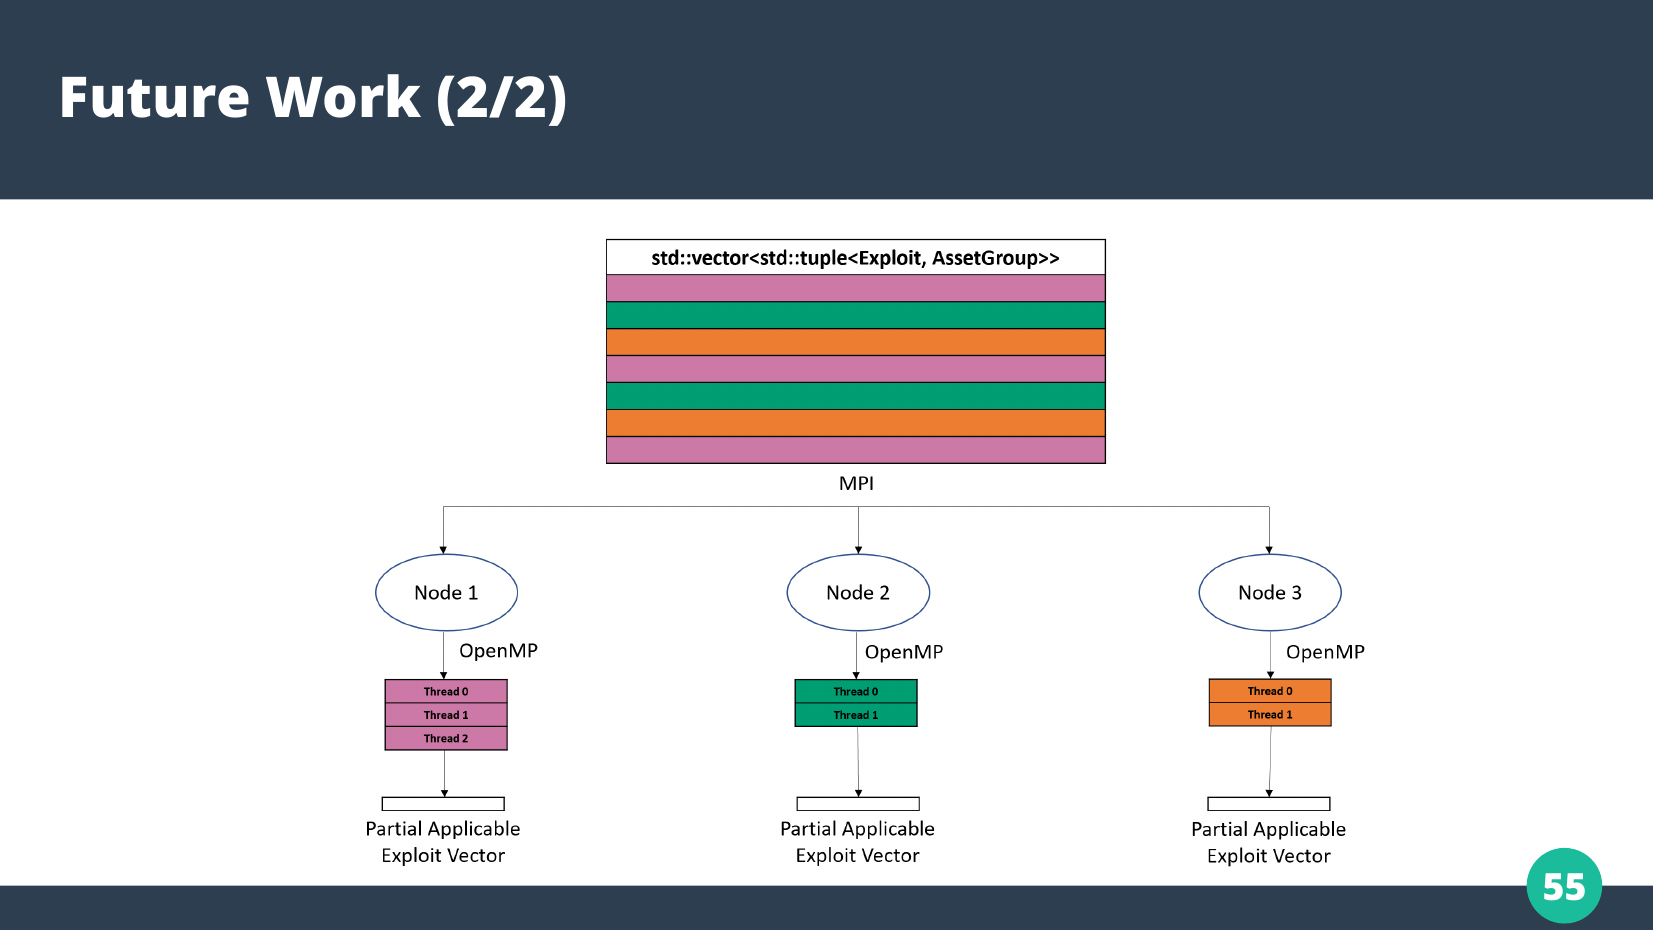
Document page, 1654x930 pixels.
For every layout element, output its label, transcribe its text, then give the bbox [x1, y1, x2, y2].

picture [300, 224, 1421, 872]
title Future Work (2/2) [58, 36, 1594, 155]
